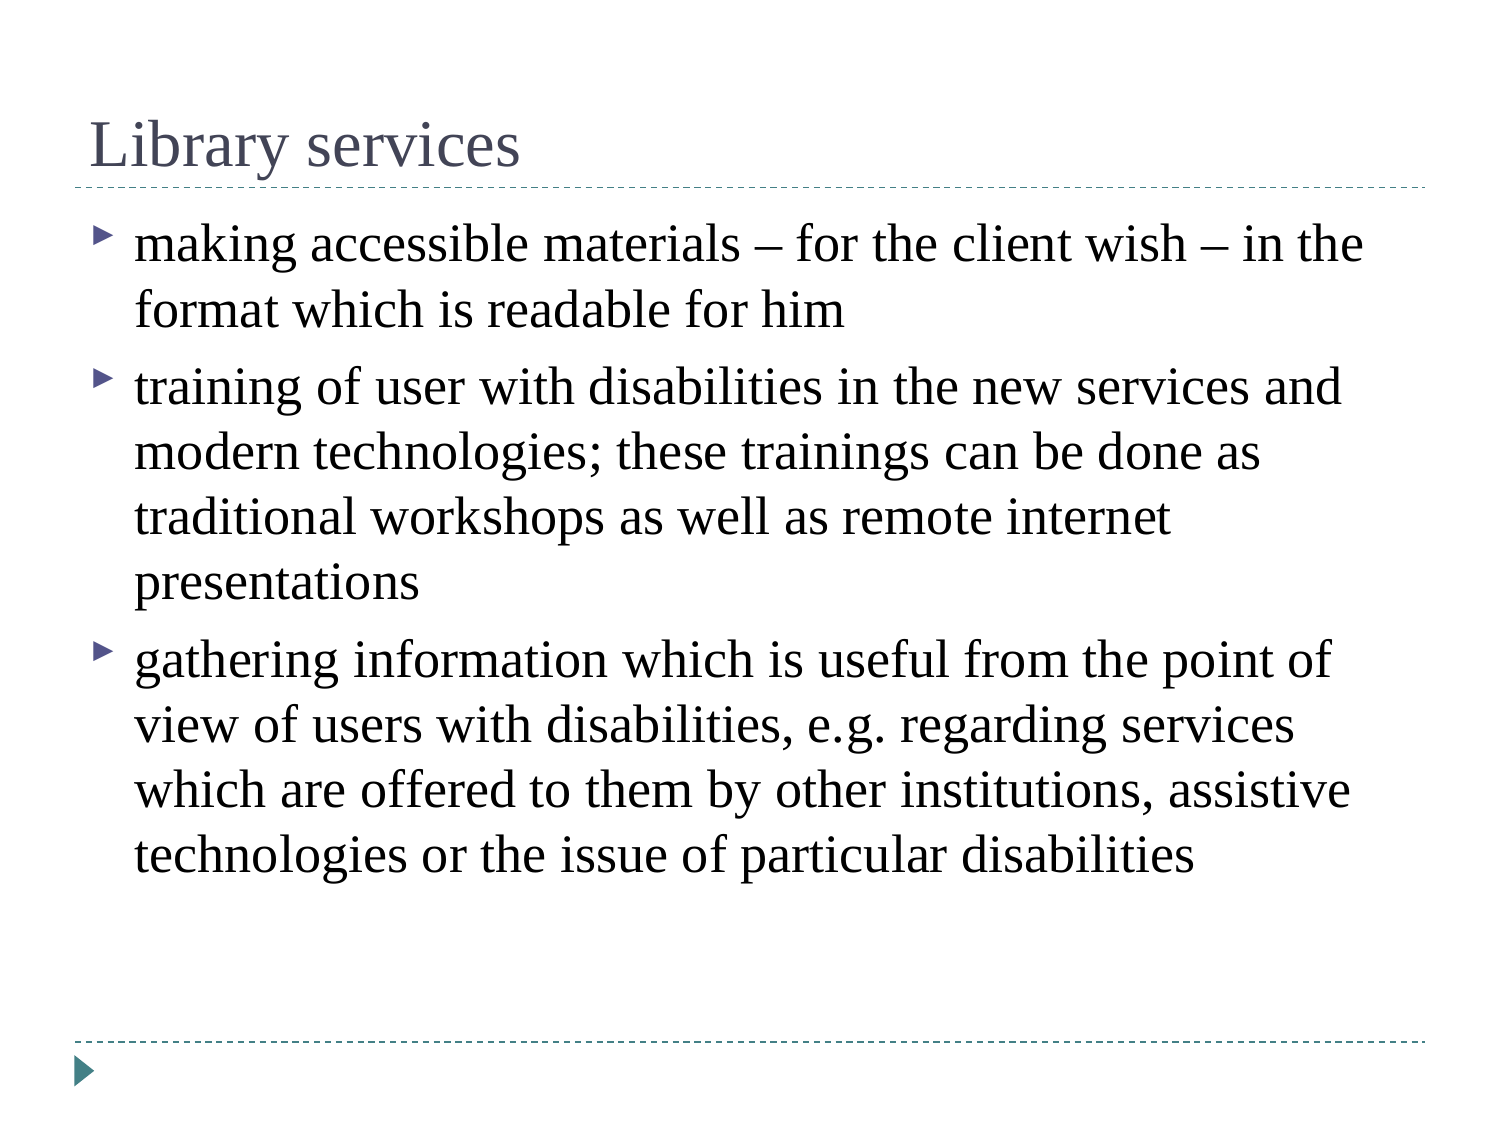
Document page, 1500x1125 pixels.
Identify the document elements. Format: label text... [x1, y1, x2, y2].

title Library services [75, 24, 1426, 188]
list making accessible materials – for the client wish – in the format which is readable for him training of user with disabilities in the new services and modern technologies; these trainings can be done as traditional workshops as well as remote internet presentations gathering information which is useful from the point of view of users with disabilities, e.g. regarding services which are offered to them by other institutions, assistive technologies or the issue of particular disabilities [75, 200, 1426, 1010]
